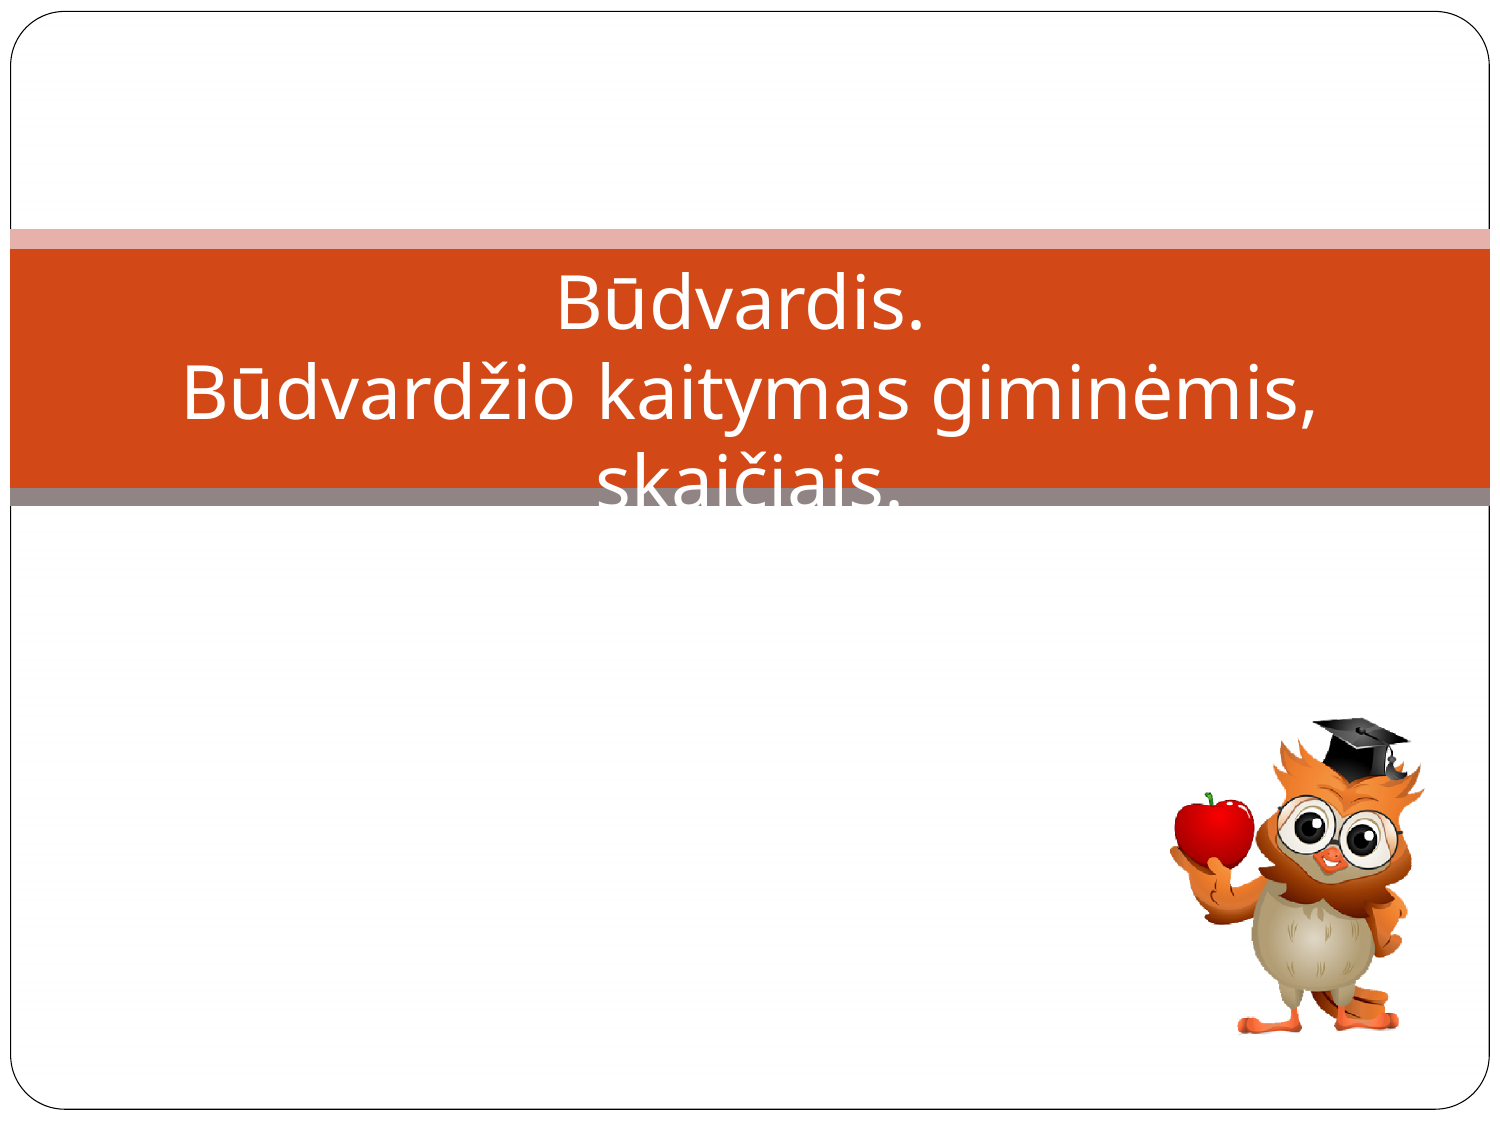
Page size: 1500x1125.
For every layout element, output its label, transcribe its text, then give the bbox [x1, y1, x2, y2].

title Būdvardis. Būdvardžio kaitymas giminėmis, skaičiais. [75, 247, 1426, 489]
picture [1139, 716, 1464, 1040]
